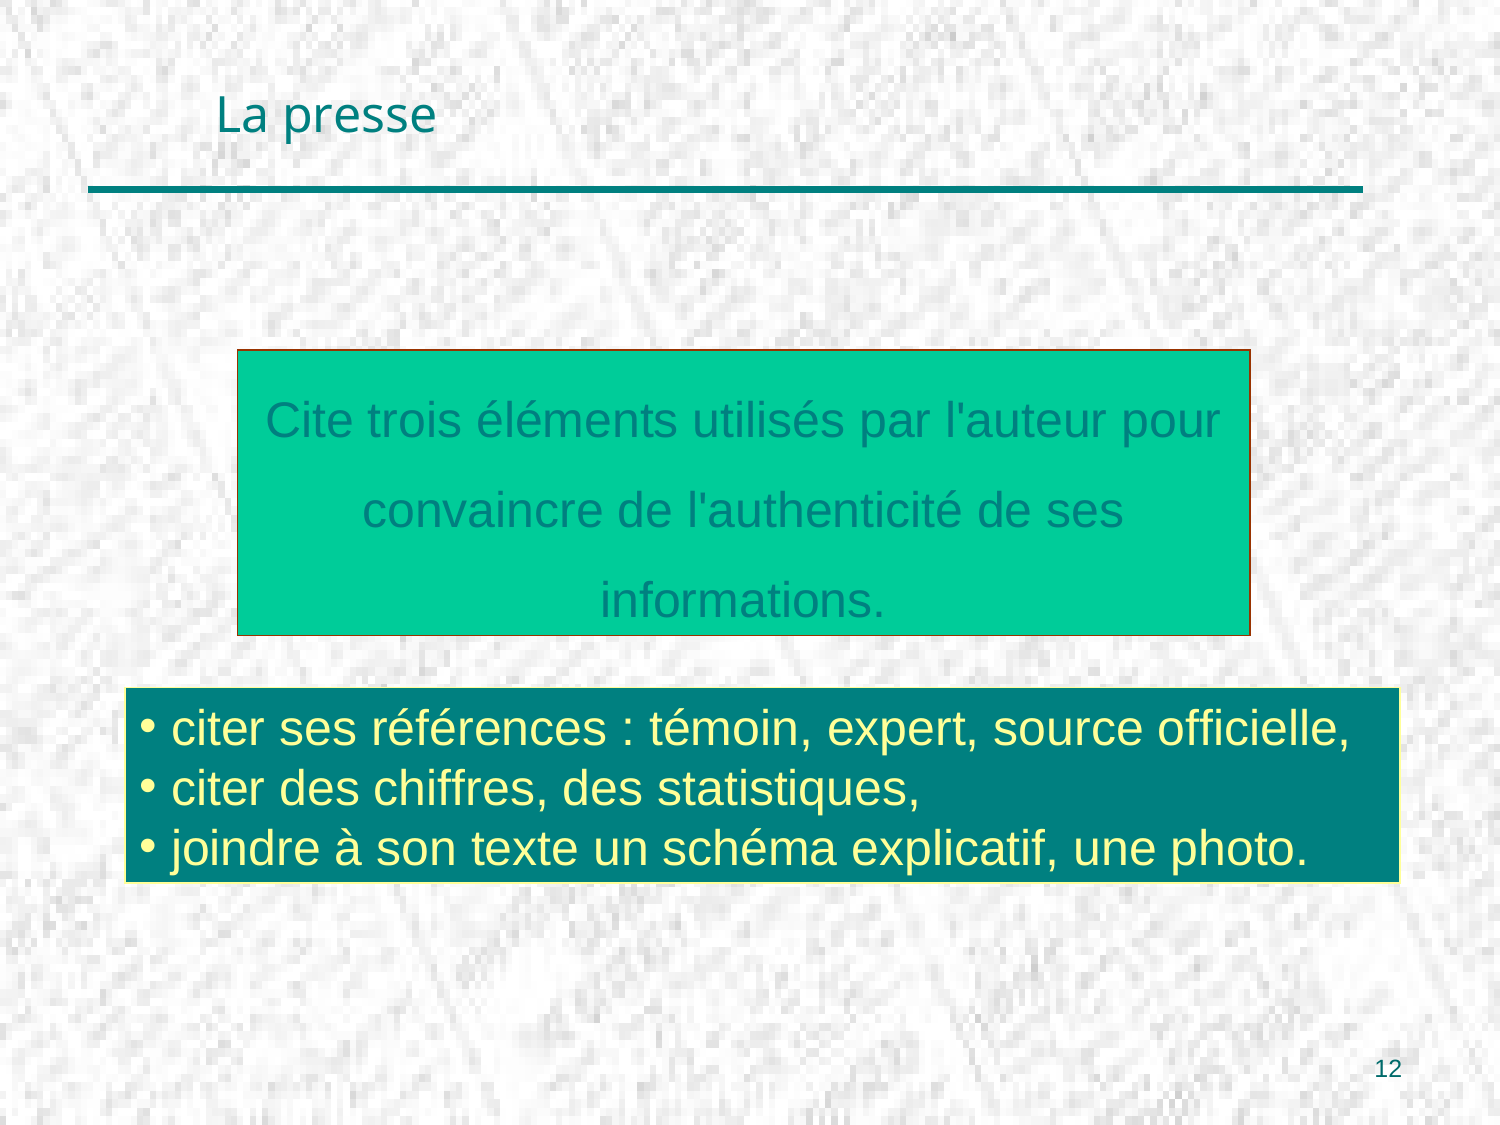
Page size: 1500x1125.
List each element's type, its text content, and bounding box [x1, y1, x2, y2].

picture [0, 0, 1500, 1125]
text_box La presse [200, 74, 454, 151]
text_box Cite trois éléments utilisés par l'auteur pour convaincre de l'authenticité de ses informations. [237, 349, 1251, 636]
text_box citer ses références : témoin, expert, source officielle, citer des chiffres, des statistiques, joindre à son texte un schéma explicatif, une photo. [125, 687, 1401, 883]
